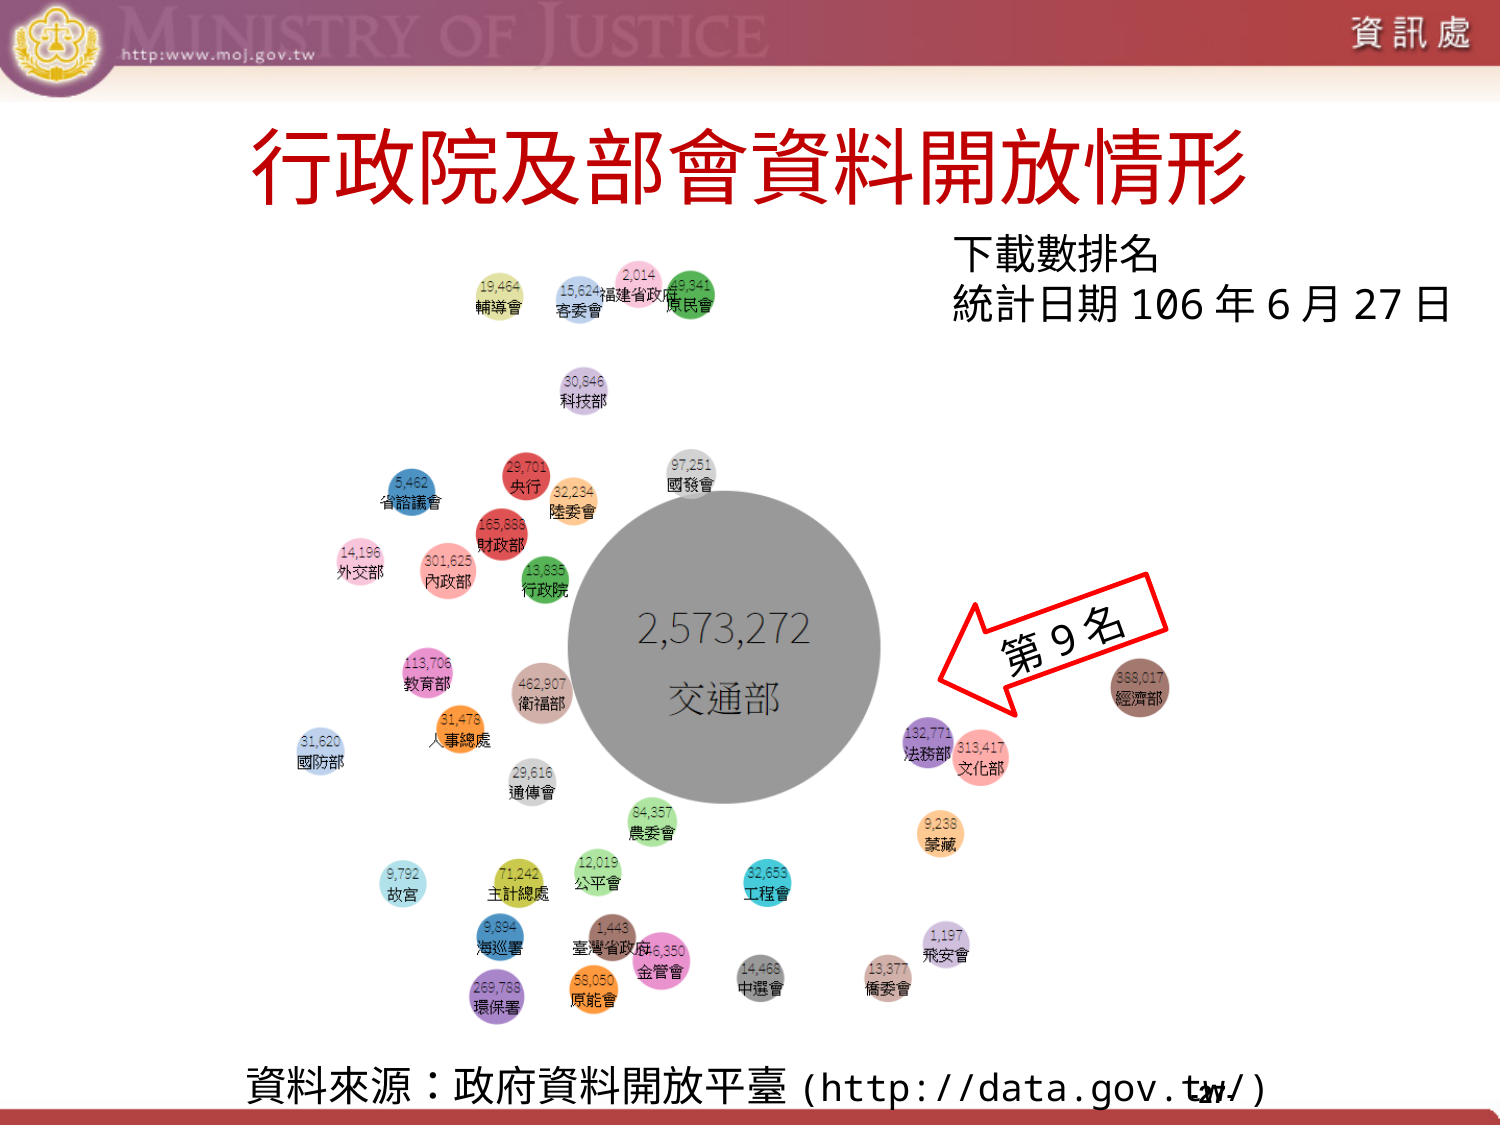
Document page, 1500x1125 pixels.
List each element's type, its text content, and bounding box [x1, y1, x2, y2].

text_box 資料來源：政府資料開放平臺(http://data.gov.tw/) [230, 1052, 1206, 1118]
text_box 下載數排名 統計日期106年6月27日 [937, 219, 1389, 337]
picture [230, 255, 1186, 1027]
text_box -27- [1206, 1070, 1488, 1109]
title 行政院及部會資料開放情形 [112, 90, 1388, 240]
text_box 第9名 [939, 573, 1167, 716]
